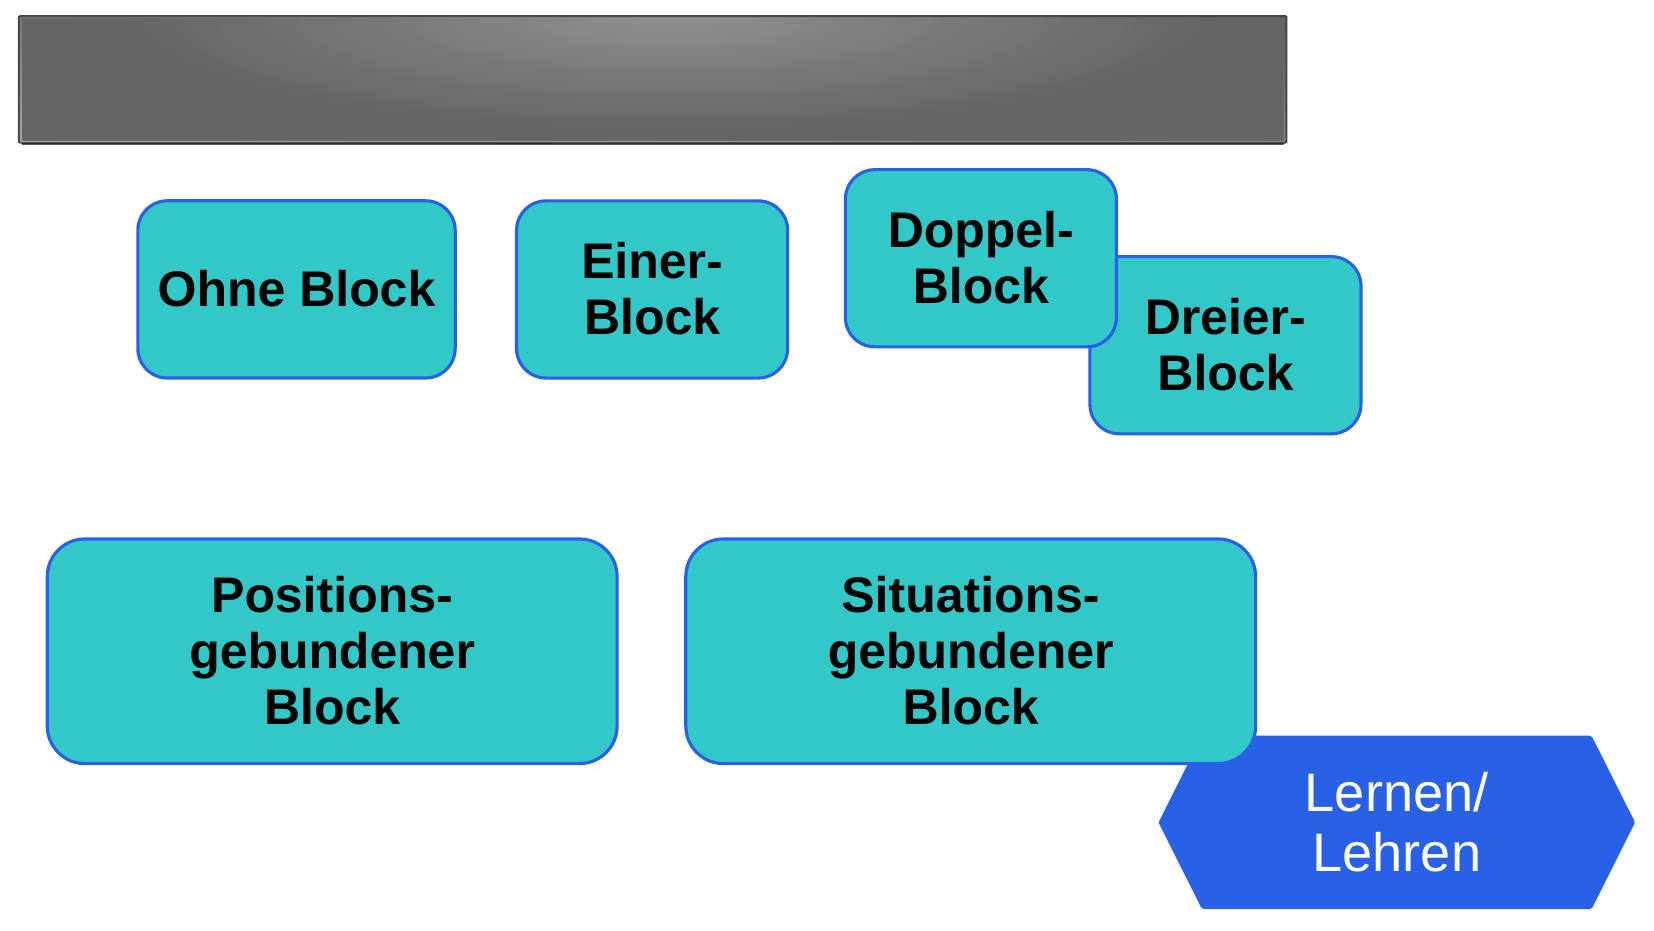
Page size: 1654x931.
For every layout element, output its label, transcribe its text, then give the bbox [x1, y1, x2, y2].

text_box Situations- gebundener Block [685, 538, 1256, 764]
text_box Lernen/ Lehren [1162, 738, 1632, 907]
text_box Einer- Block [516, 200, 788, 379]
text_box Doppel- Block [845, 169, 1117, 347]
text_box Positions- gebundener Block [47, 538, 618, 764]
text_box Ohne Block [137, 200, 456, 379]
text_box Dreier- Block [1089, 256, 1362, 434]
